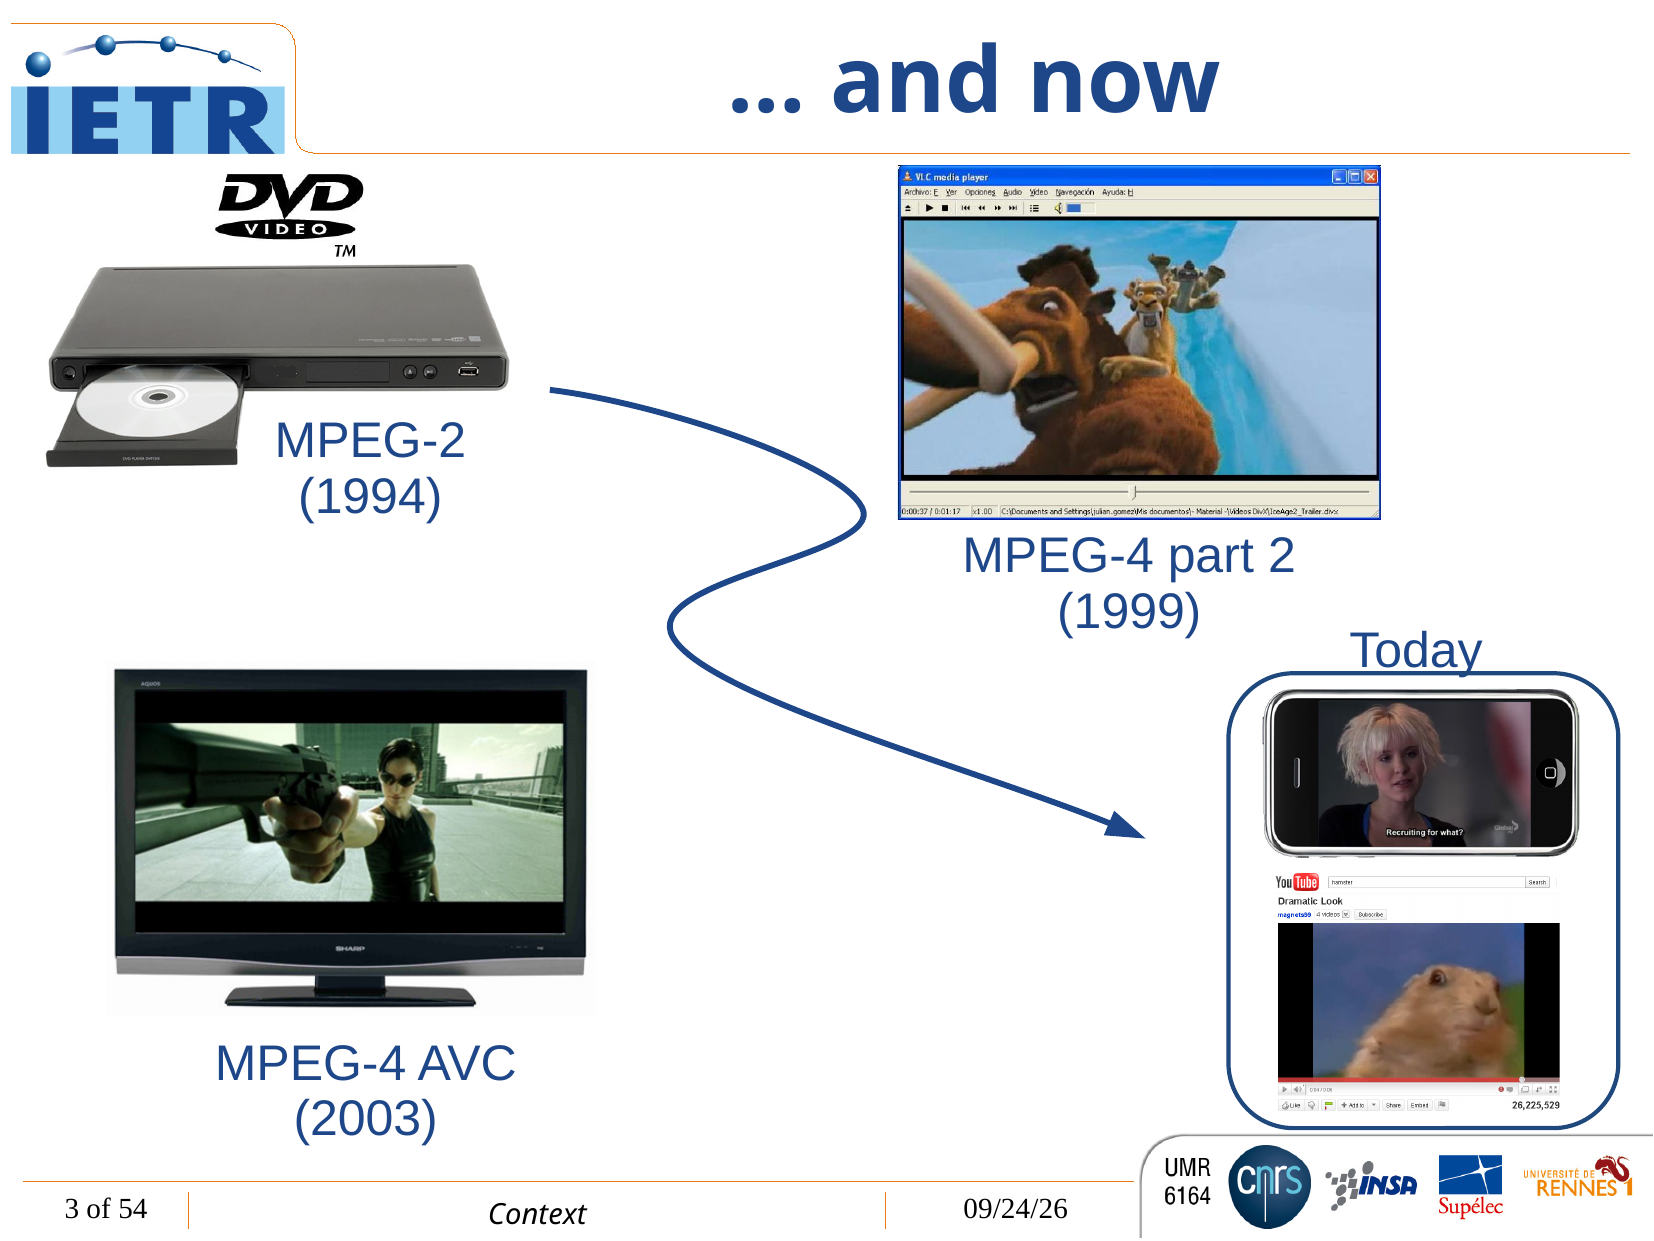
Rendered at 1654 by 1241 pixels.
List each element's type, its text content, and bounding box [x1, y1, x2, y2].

text_box Today [1334, 614, 1498, 671]
text_box Today [1334, 676, 1498, 684]
picture [106, 661, 596, 1016]
picture [35, 171, 520, 520]
text_box MPEG-2 (1994) [259, 405, 482, 532]
picture [897, 165, 1381, 520]
picture [1257, 684, 1583, 863]
picture [11, 35, 285, 154]
picture [1275, 873, 1560, 1111]
text_box MPEG-4 part 2 (1999) [947, 519, 1312, 647]
title … and now [295, 0, 1654, 154]
picture [1139, 1133, 1653, 1238]
text_box MPEG-4 AVC (2003) [200, 1027, 532, 1154]
